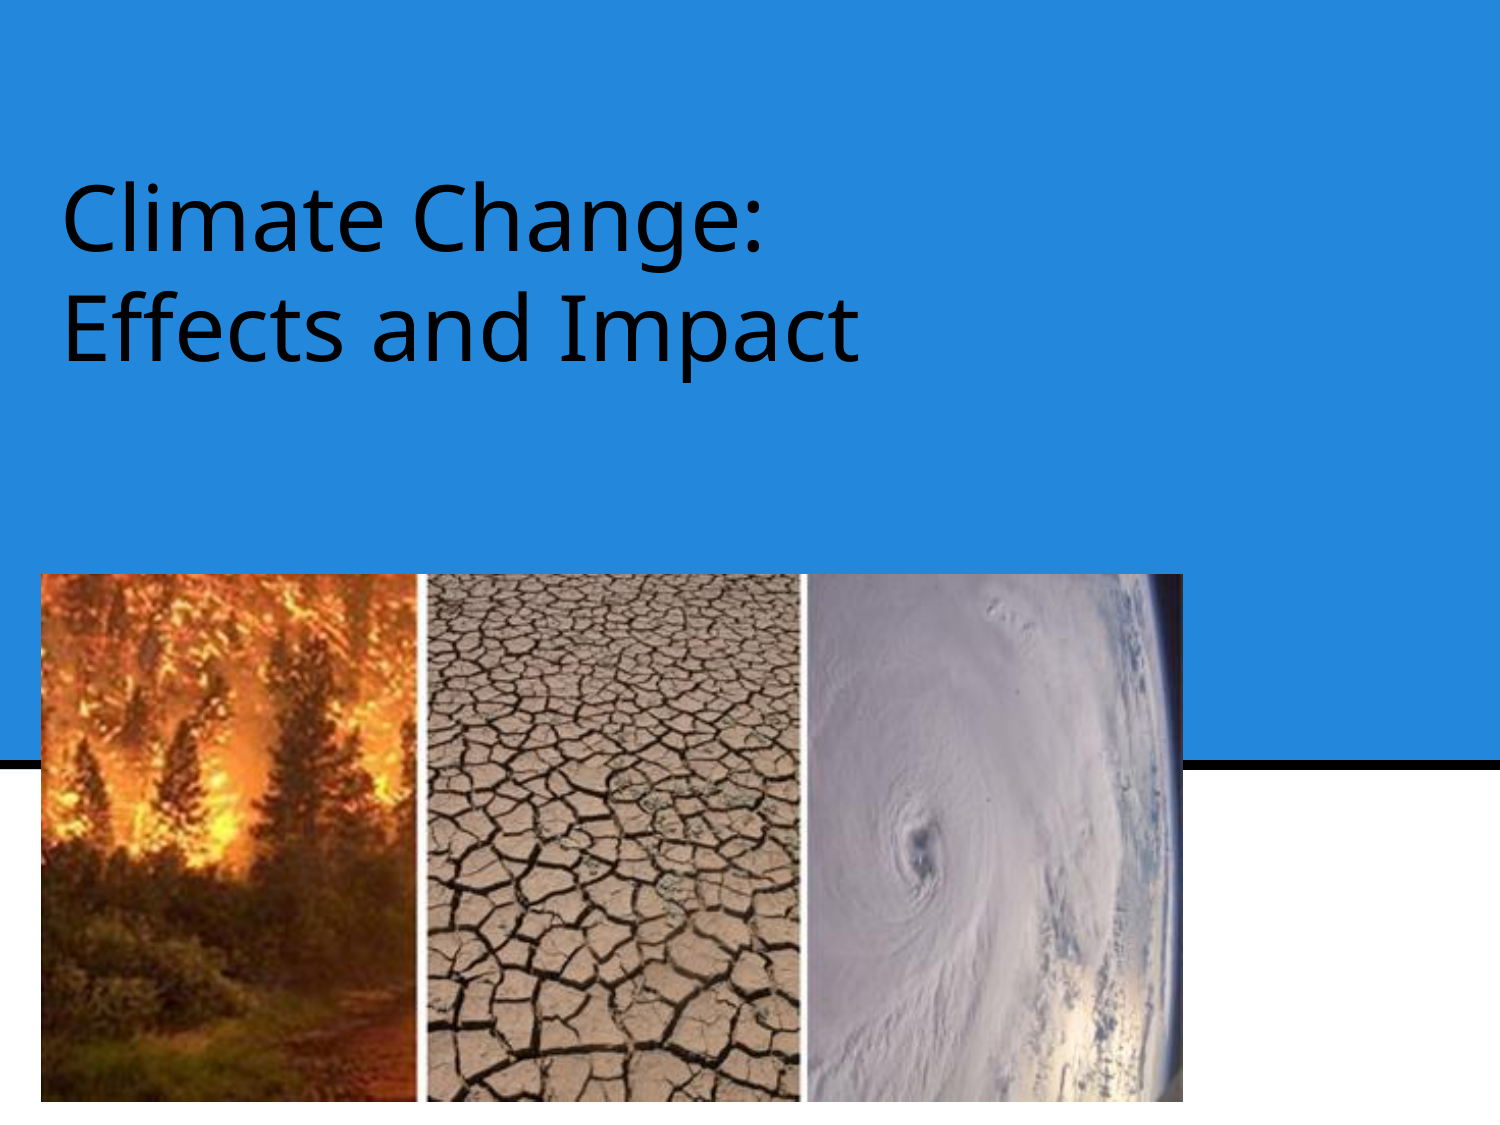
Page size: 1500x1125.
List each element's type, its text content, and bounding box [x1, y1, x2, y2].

picture [41, 574, 1183, 1102]
text_box Climate Change: Effects and Impact [45, 82, 1418, 444]
